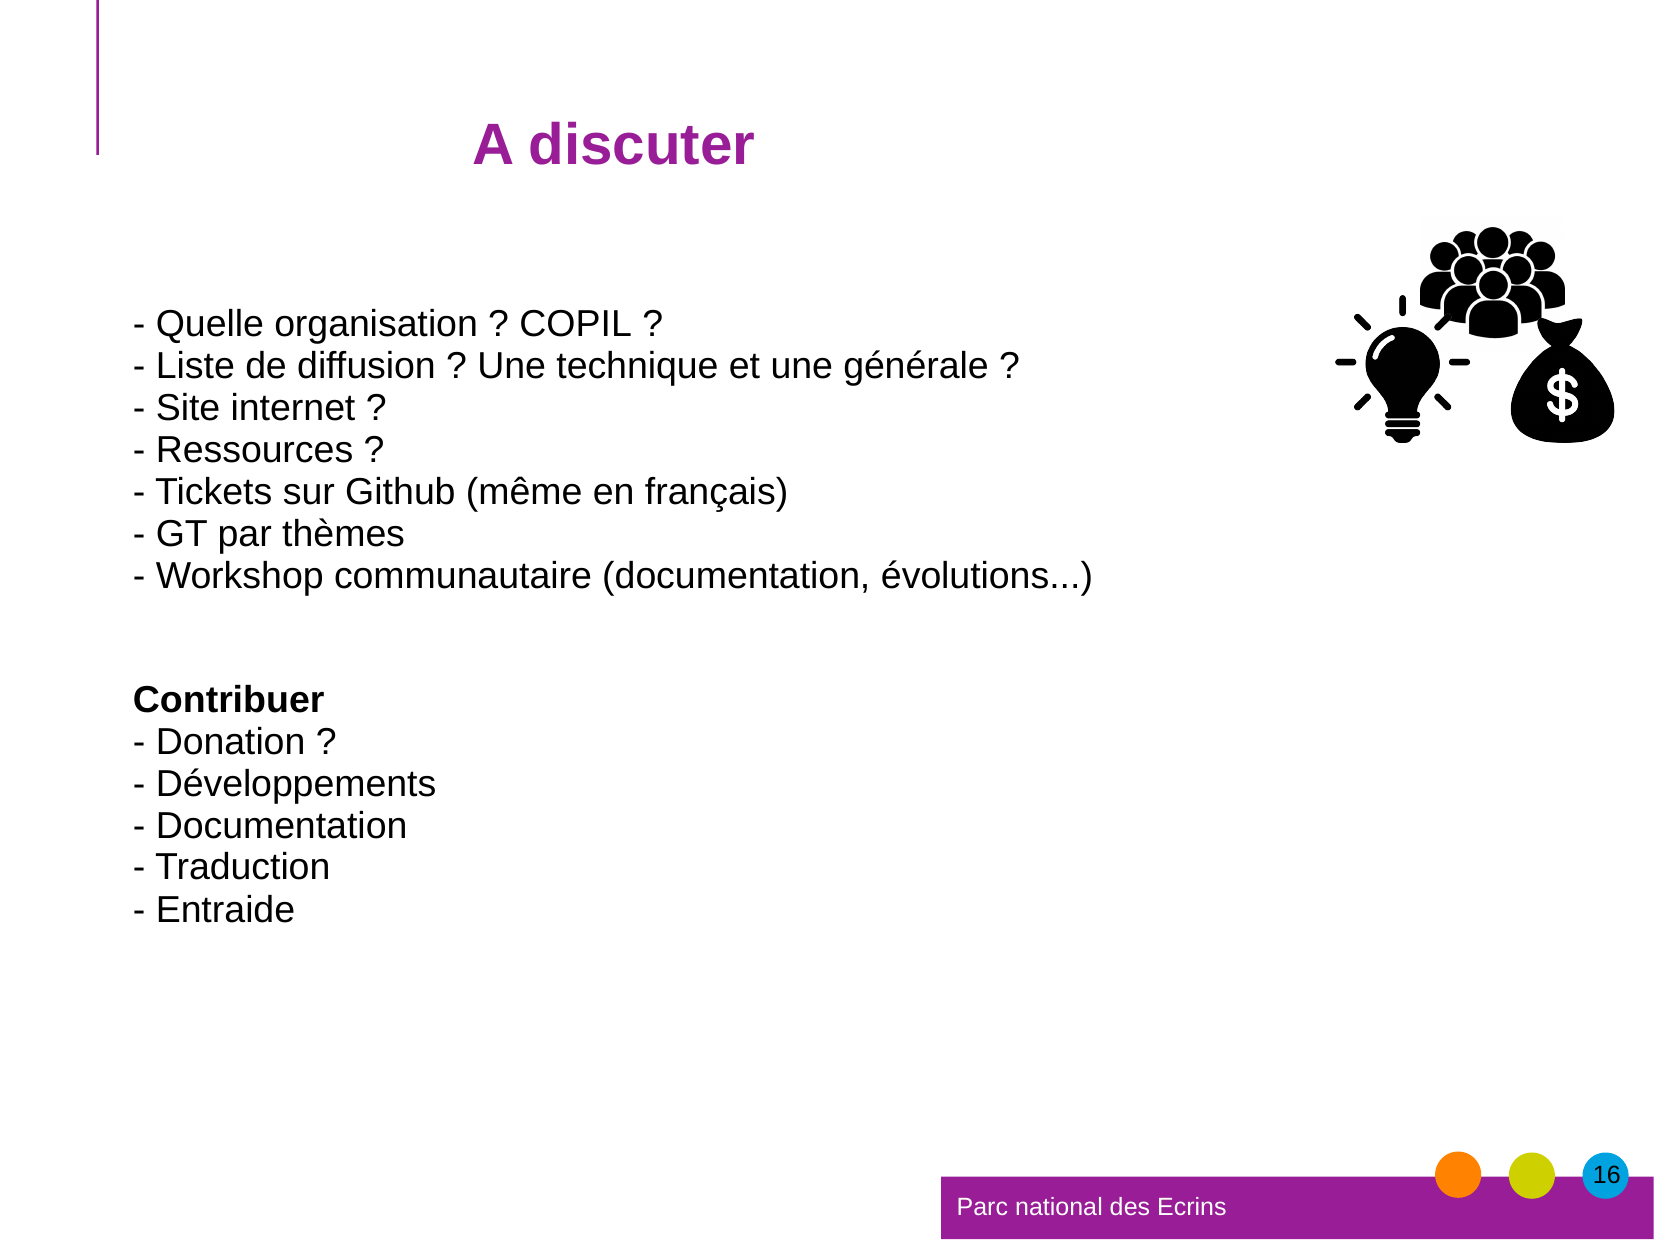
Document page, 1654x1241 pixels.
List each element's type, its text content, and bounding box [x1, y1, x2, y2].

picture [1328, 210, 1625, 443]
title A discuter [472, 29, 1241, 178]
text_box Contribuer - Donation ? - Développements - Documentation - Traduction - Entraide [118, 670, 532, 939]
text_box - Quelle organisation ? COPIL ? - Liste de diffusion ? Une technique et une générale ? - Site internet ? - Ressources ? - Tickets sur Github (même en français) - GT par thèmes - Workshop communautaire (documentation, évolutions...) [118, 295, 1300, 605]
